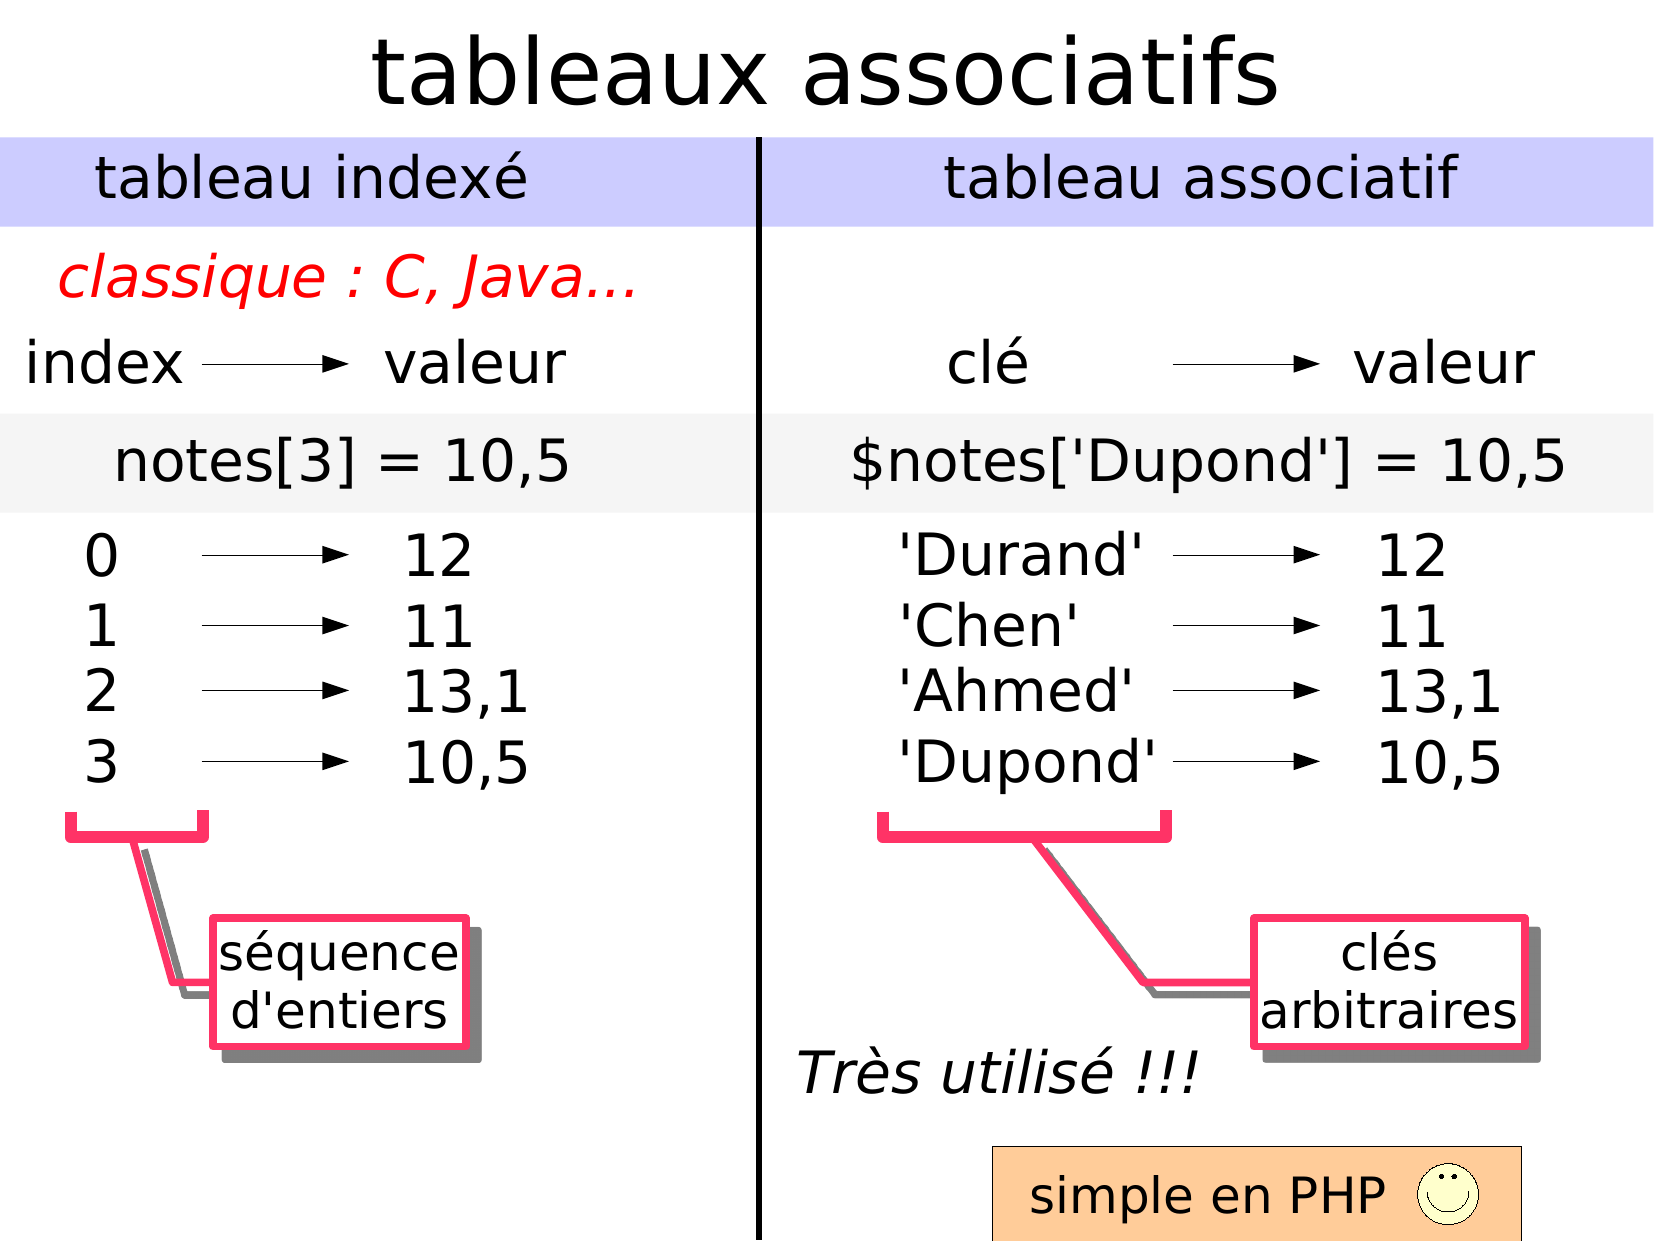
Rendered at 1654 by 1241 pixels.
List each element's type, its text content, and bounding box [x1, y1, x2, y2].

text_box 11 [1375, 593, 1443, 662]
text_box simple en PHP [1029, 1167, 1352, 1226]
text_box notes[3] = 10,5 [94, 427, 526, 496]
text_box 11 [402, 593, 469, 662]
text_box 3 [83, 728, 118, 797]
text_box 13,1 [401, 658, 519, 726]
text_box 10,5 [401, 729, 519, 797]
text_box Très utilisé !!! [796, 1039, 1163, 1108]
text_box 'Ahmed' [897, 657, 1177, 745]
text_box 'Durand' [897, 521, 1121, 590]
text_box [0, 413, 756, 513]
text_box valeur [383, 329, 549, 398]
text_box 12 [1375, 522, 1479, 591]
text_box [762, 413, 1654, 513]
text_box $notes['Dupond'] = 10,5 [849, 427, 1498, 496]
text_box 2 [83, 657, 118, 726]
title tableaux associatifs [0, 11, 1654, 134]
text_box index [24, 329, 170, 398]
text_box 12 [402, 522, 469, 591]
text_box 13,1 [1375, 658, 1493, 726]
text_box valeur [1352, 329, 1517, 398]
text_box 0 [83, 521, 118, 590]
text_box [762, 137, 1654, 227]
text_box 'Chen' [898, 592, 1116, 661]
text_box 1 [84, 592, 118, 661]
text_box clé [946, 329, 1225, 417]
text_box [992, 1146, 1522, 1241]
text_box clés arbitraires [1253, 918, 1525, 1047]
text_box [0, 137, 756, 227]
text_box 10,5 [1375, 729, 1493, 797]
text_box tableau indexé [94, 144, 500, 213]
text_box tableau associatif [944, 144, 1427, 213]
text_box séquence d'entiers [213, 918, 467, 1047]
text_box classique : C, Java... [57, 243, 583, 312]
text_box 'Dupond' [897, 728, 1133, 797]
